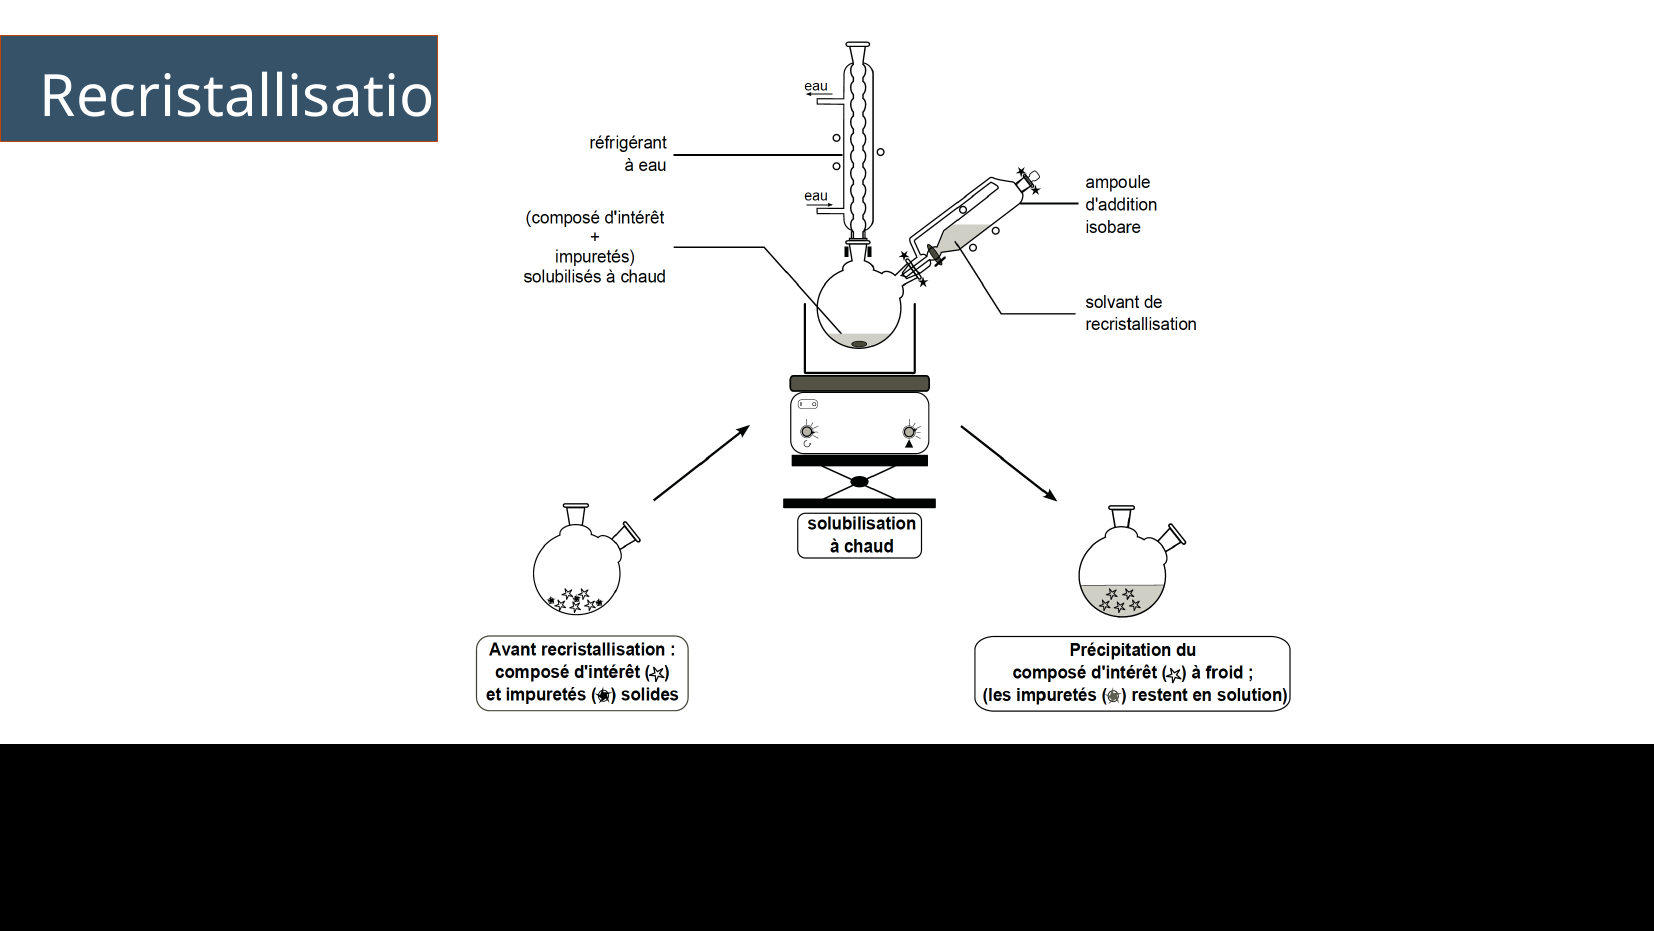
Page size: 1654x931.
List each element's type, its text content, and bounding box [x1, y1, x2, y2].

text_box [0, 744, 1654, 931]
picture [444, 22, 1300, 721]
text_box [0, 35, 438, 142]
text_box Recristallisation [24, 47, 444, 137]
